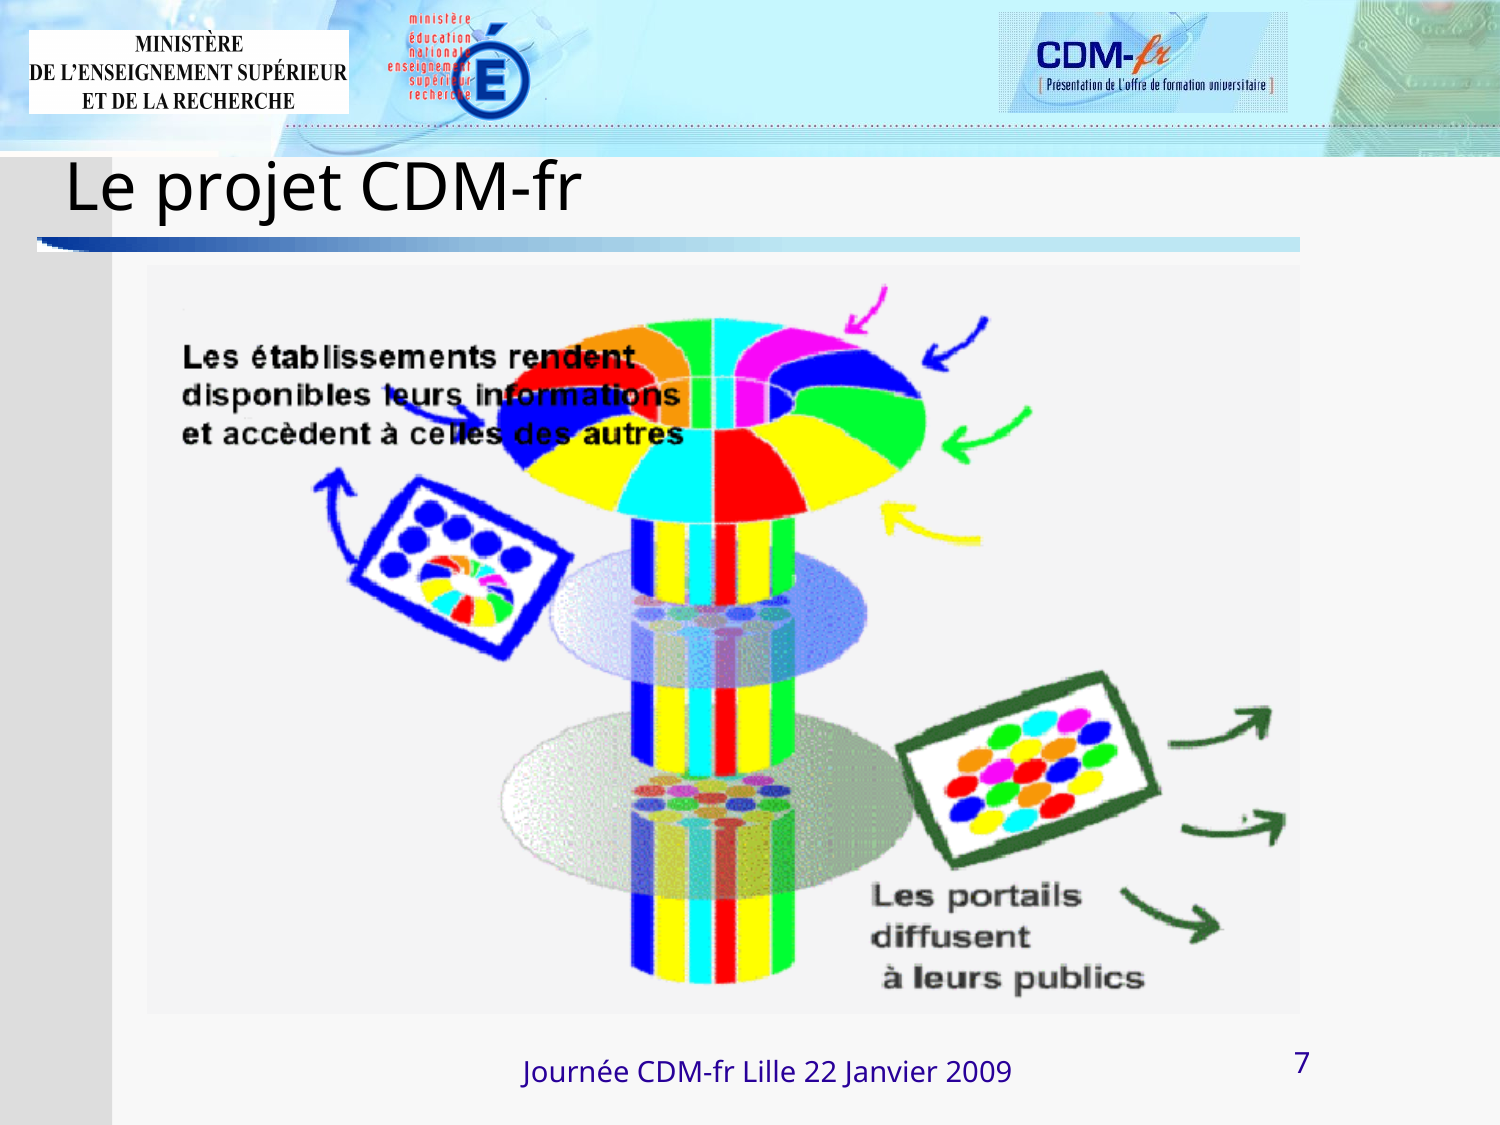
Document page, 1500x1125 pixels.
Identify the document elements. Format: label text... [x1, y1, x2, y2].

title Le projet CDM-fr [50, 137, 1463, 238]
picture [37, 237, 1300, 252]
picture [0, 0, 1500, 157]
picture [147, 265, 1300, 1014]
